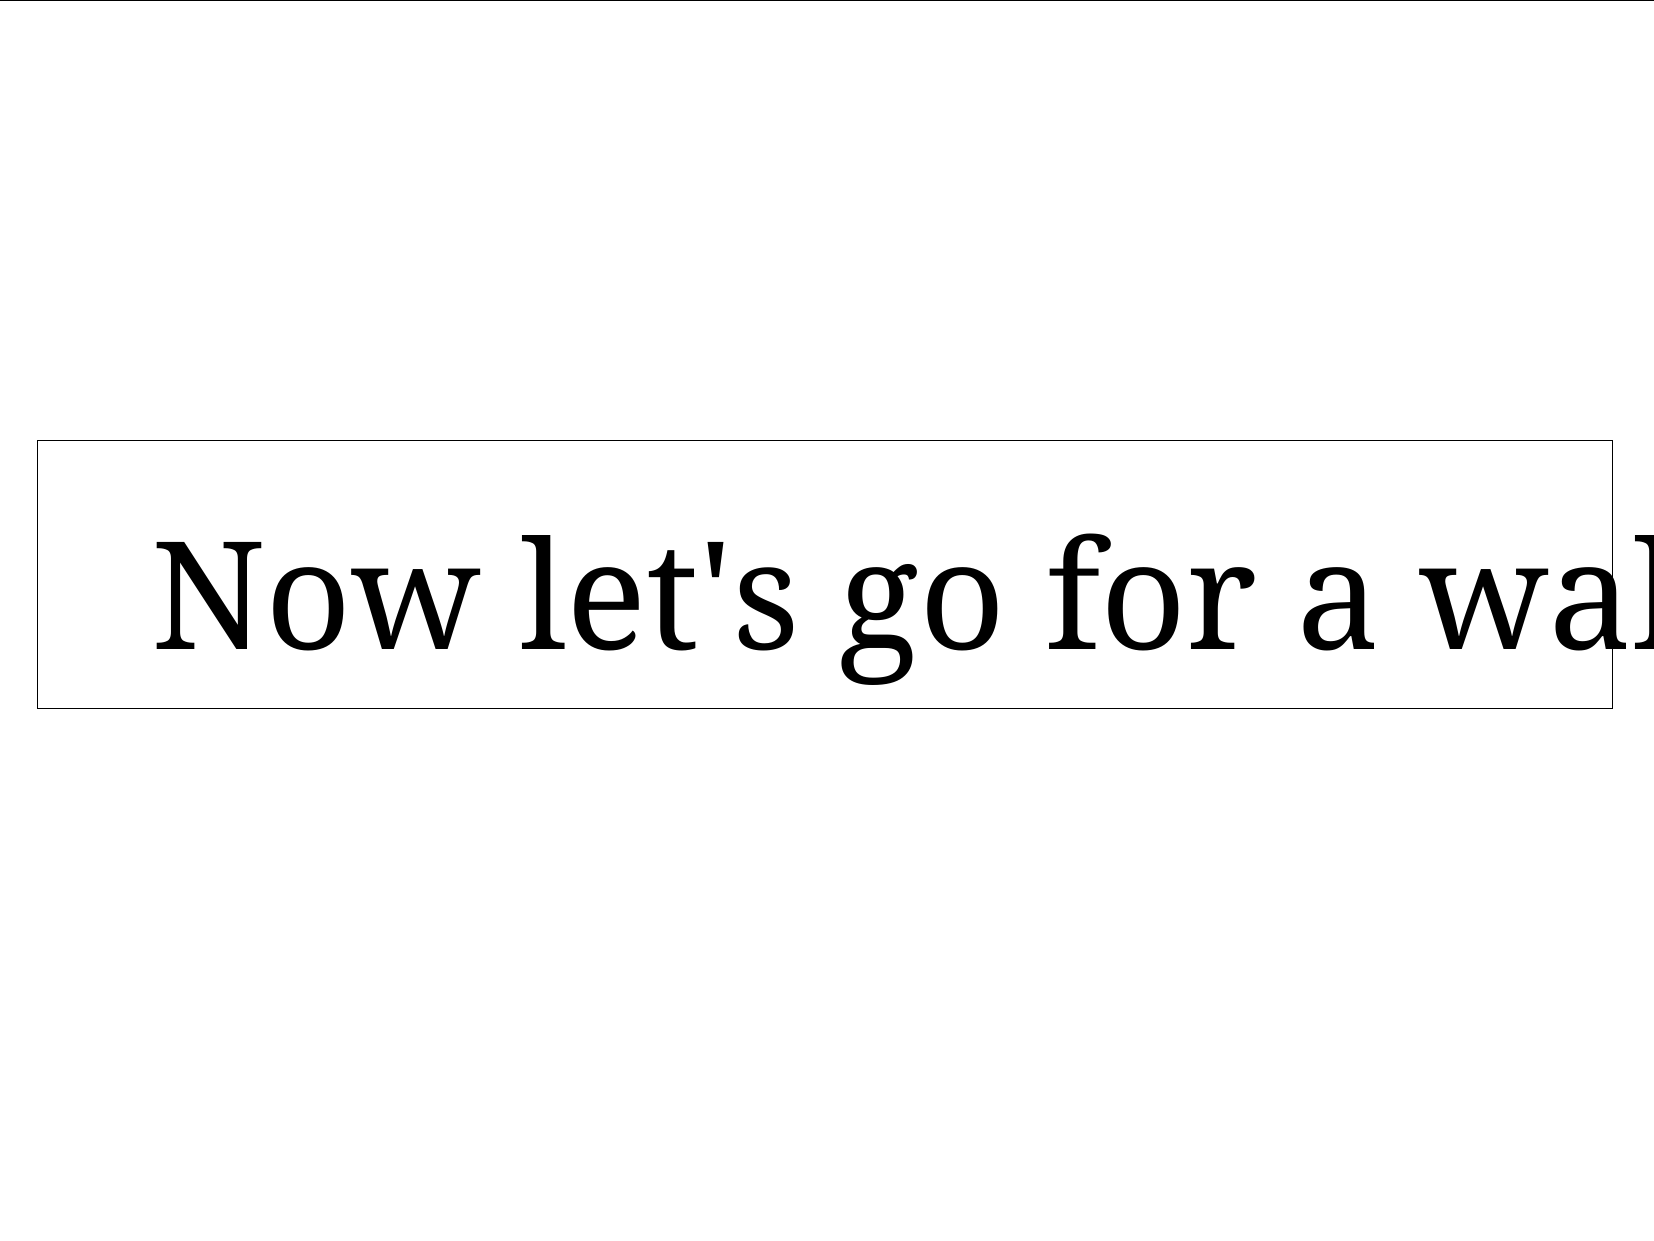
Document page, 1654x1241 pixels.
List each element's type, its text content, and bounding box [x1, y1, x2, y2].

text_box Now let's go for a walk! [136, 481, 1546, 666]
text_box [0, 0, 1654, 1241]
